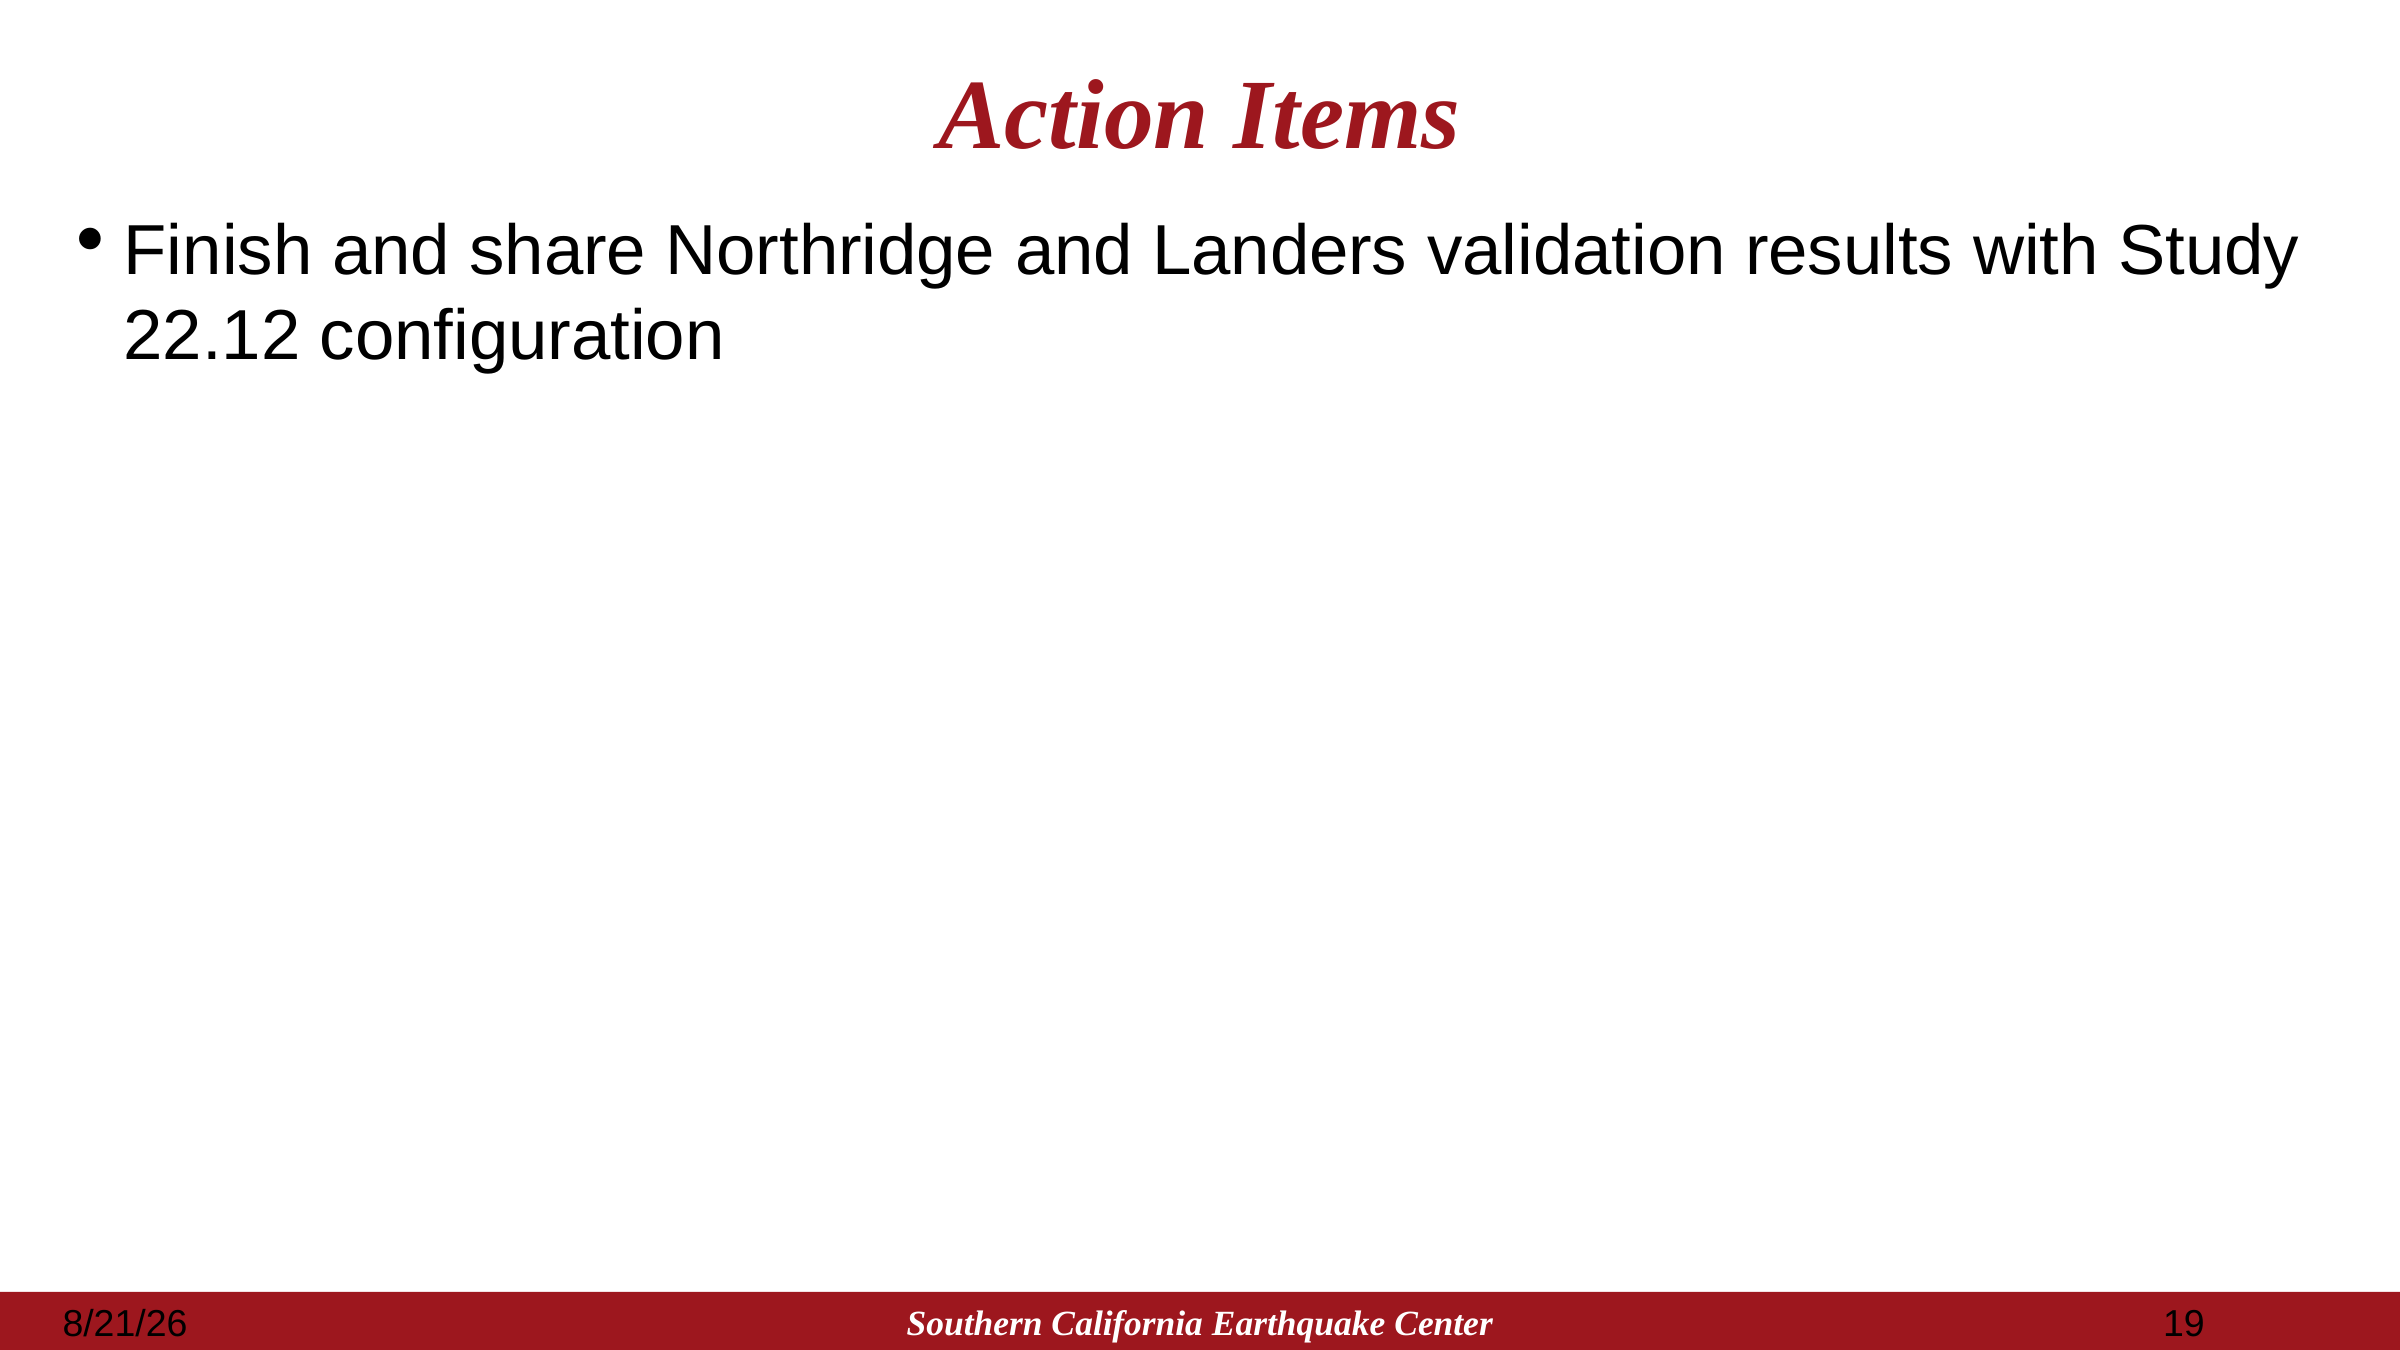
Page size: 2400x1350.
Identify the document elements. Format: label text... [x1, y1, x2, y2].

text_box Action Items [59, 53, 2341, 180]
text_box 04/11/2023 [44, 1303, 320, 1339]
text_box Southern California Earthquake Center [794, 1285, 1606, 1350]
text_box <number> [2145, 1303, 2371, 1339]
text_box Finish and share Northridge and Landers validation results with Study 22.12 configuration [59, 195, 2341, 1260]
